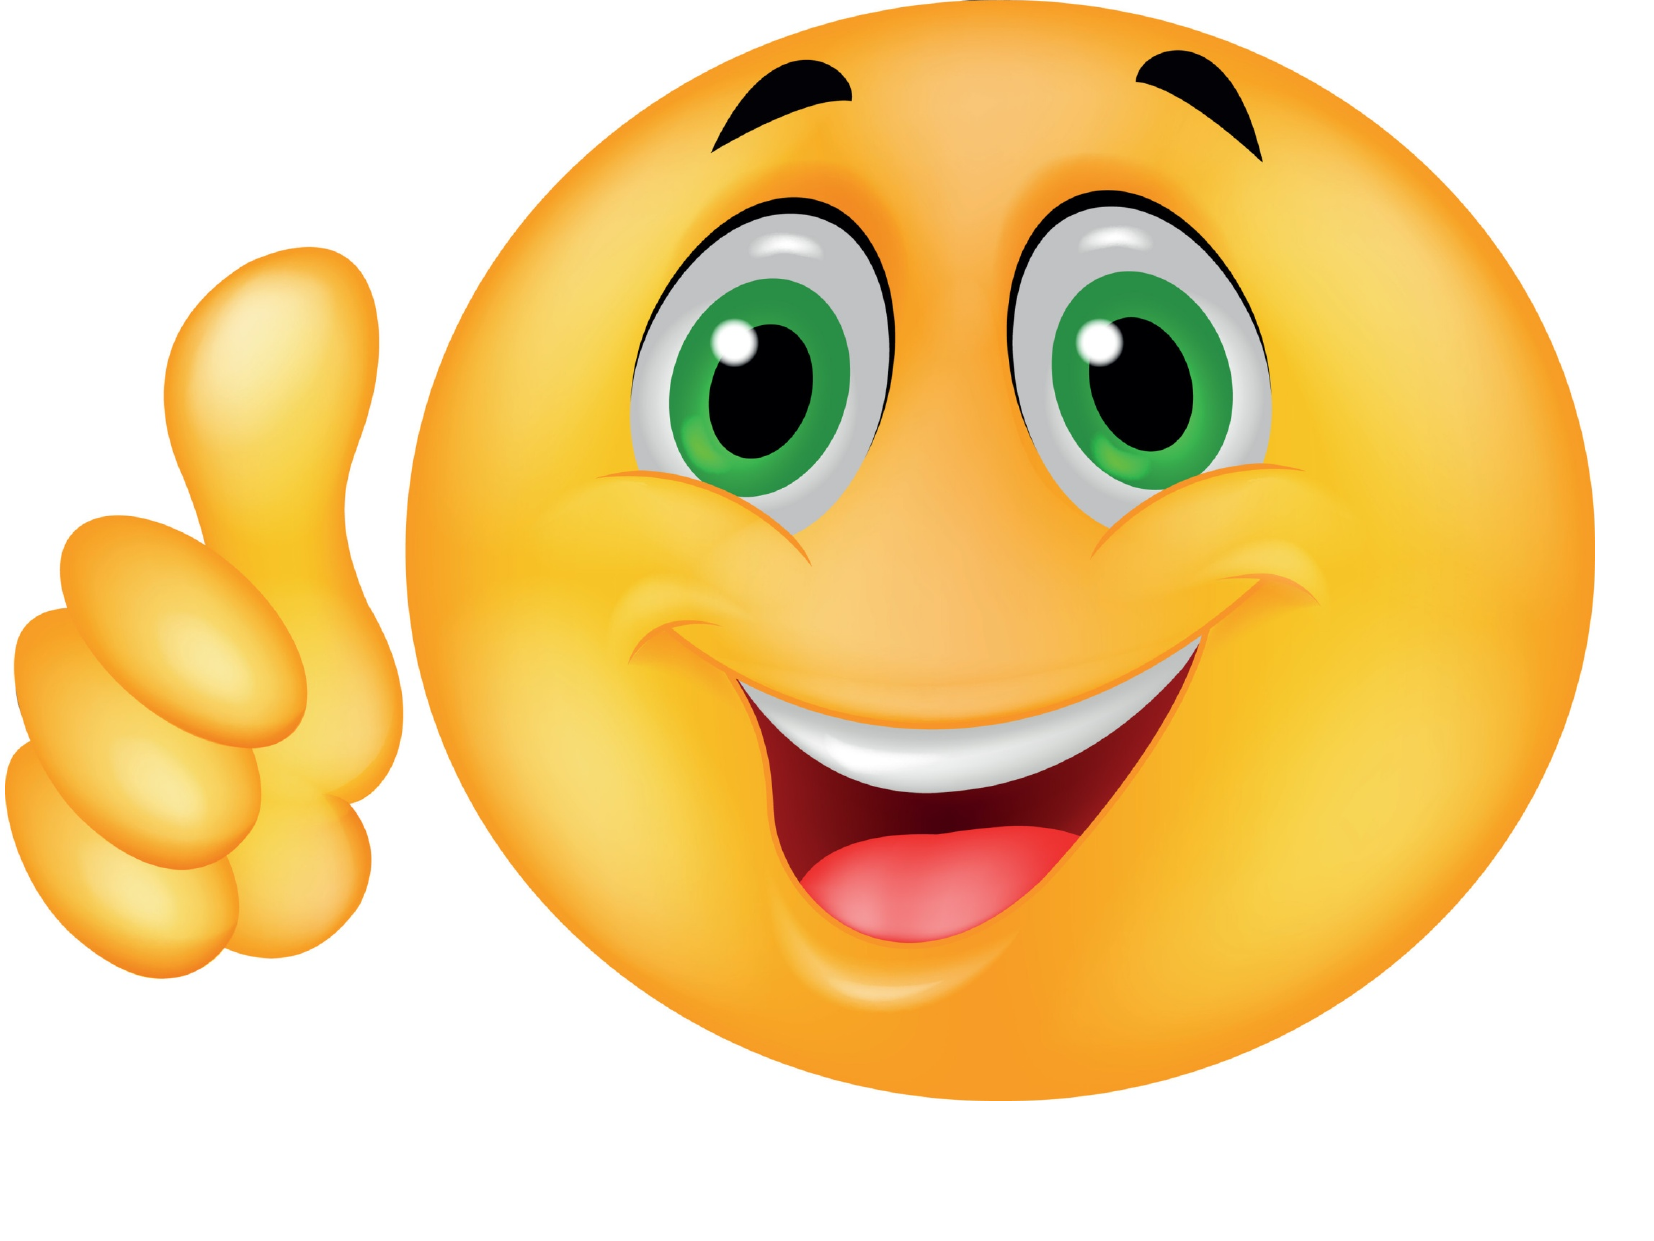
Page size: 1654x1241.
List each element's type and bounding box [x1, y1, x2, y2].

picture [5, 0, 1595, 1101]
